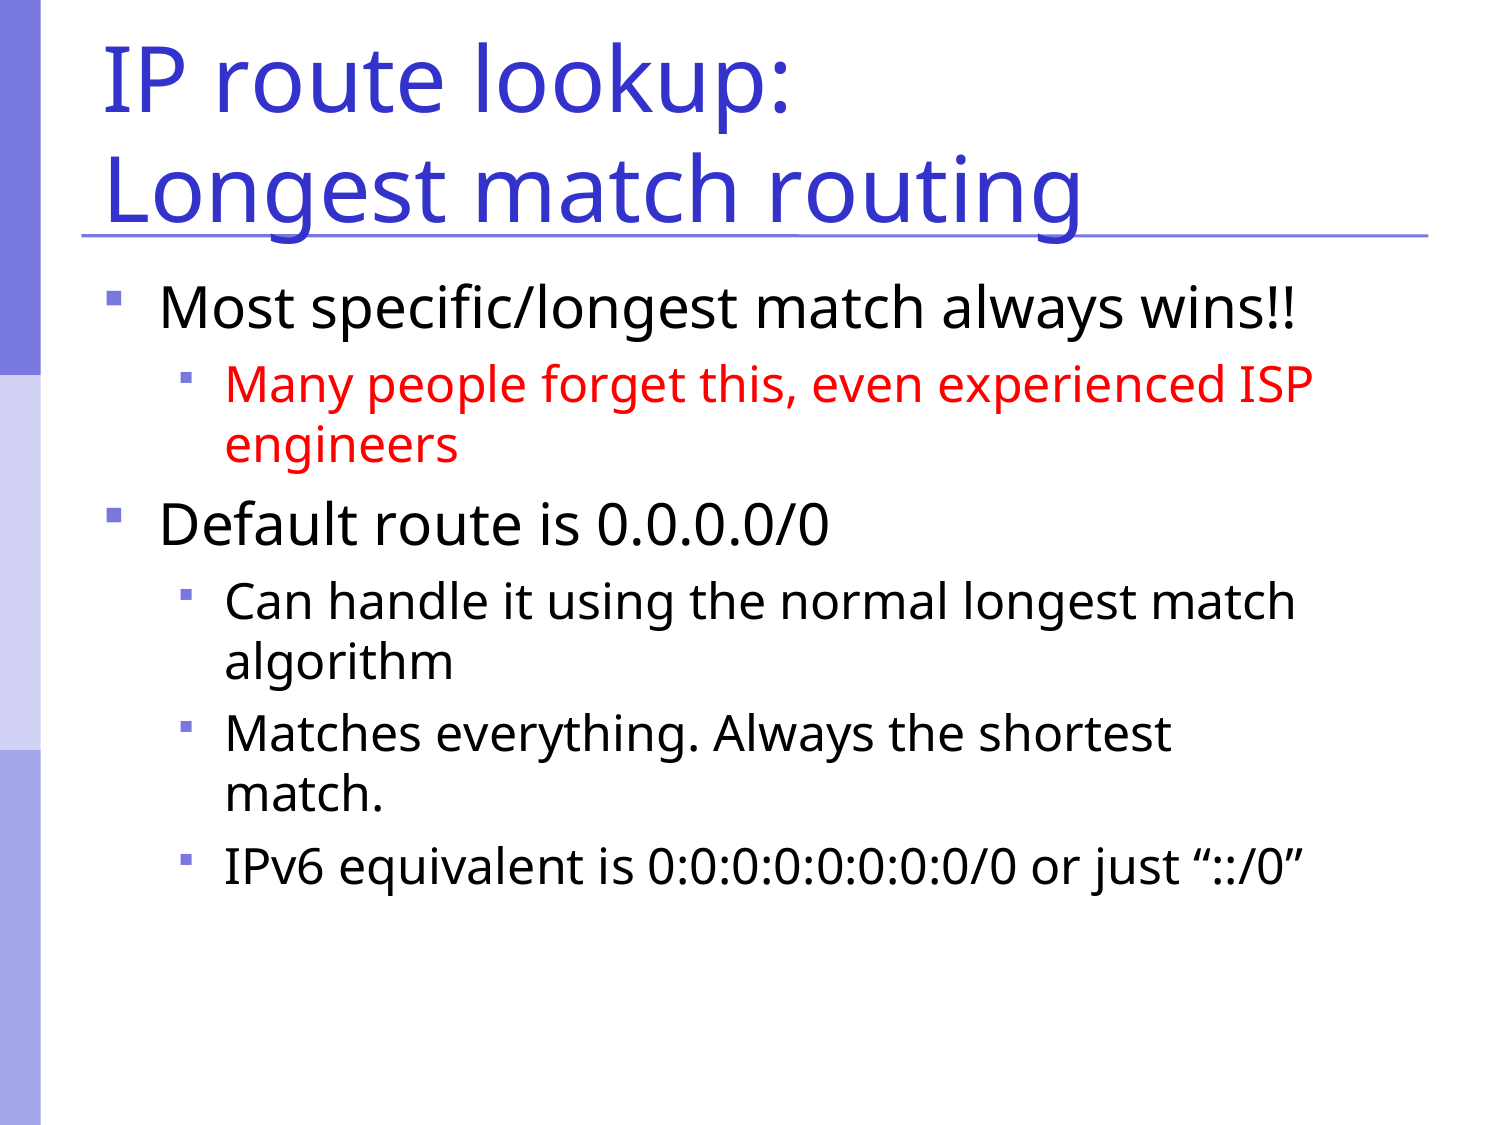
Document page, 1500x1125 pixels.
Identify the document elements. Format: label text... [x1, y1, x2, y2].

text_box Most specific/longest match always wins!! Many people forget this, even experienced ISP engineers Default route is 0.0.0.0/0 Can handle it using the normal longest match algorithm Matches everything. Always the shortest match. IPv6 equivalent is 0:0:0:0:0:0:0:0/0 or just “::/0” [87, 262, 1363, 1032]
text_box IP route lookup: Longest match routing [87, 13, 1363, 249]
